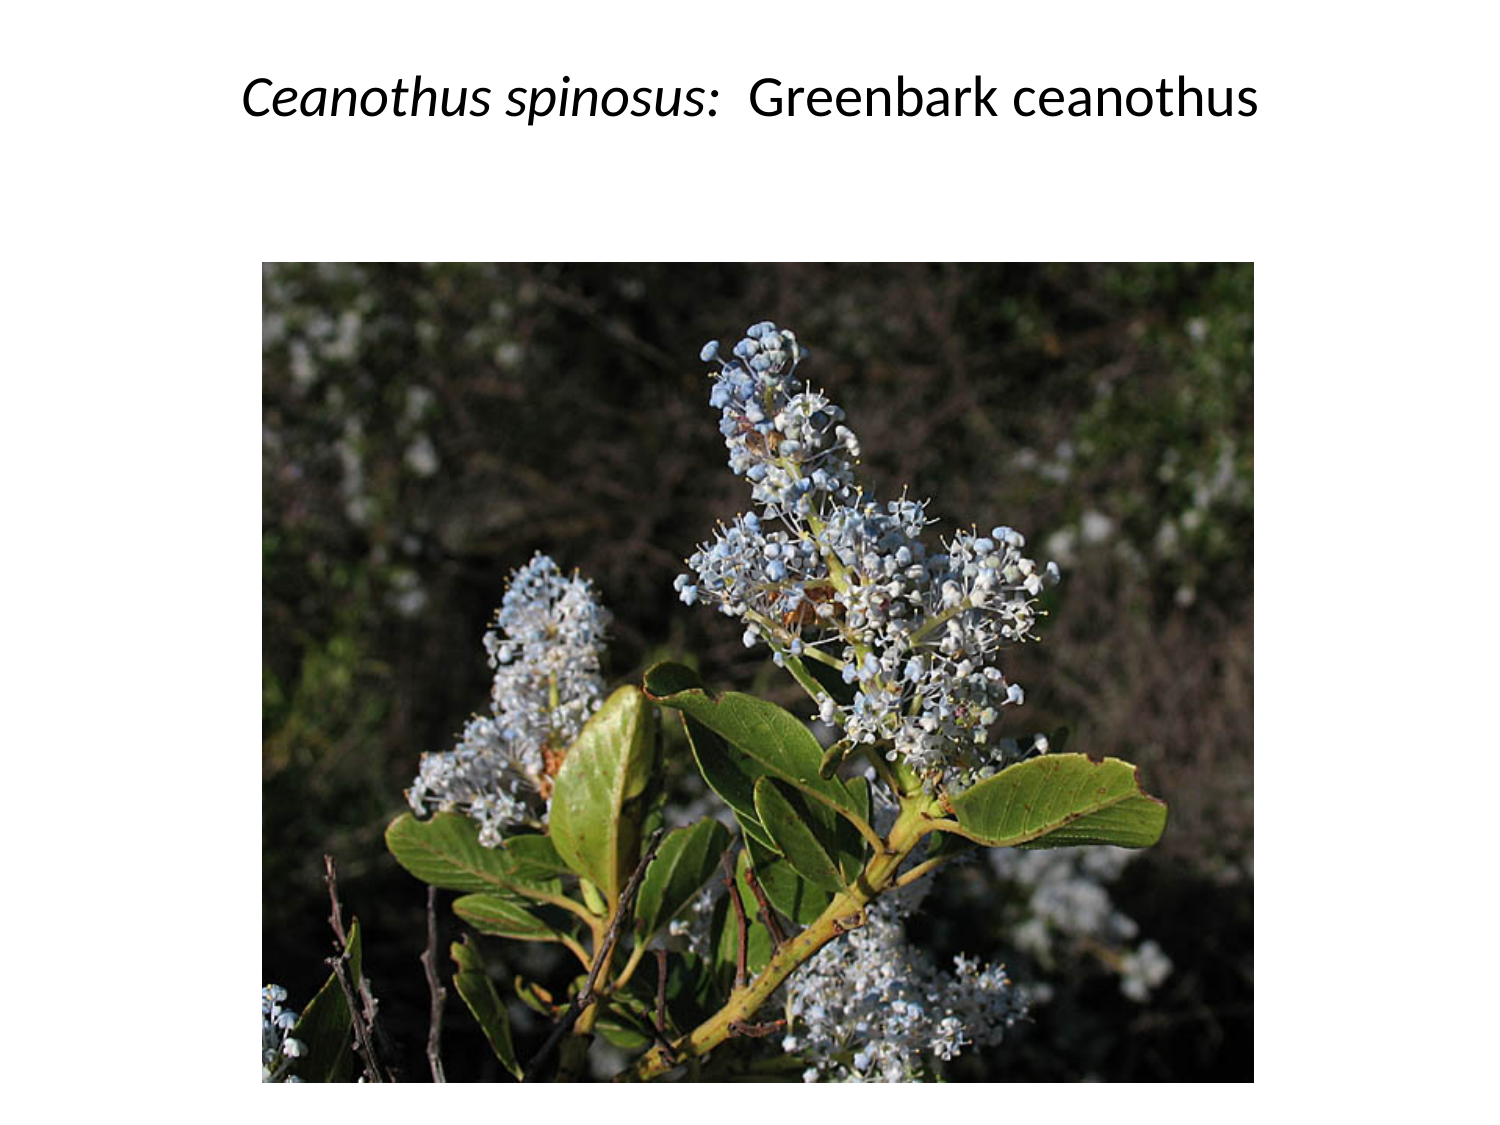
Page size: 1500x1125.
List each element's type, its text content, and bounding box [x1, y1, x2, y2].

title Ceanothus spinosus: Greenbark ceanothus [75, 0, 1426, 188]
picture [262, 262, 1254, 1083]
